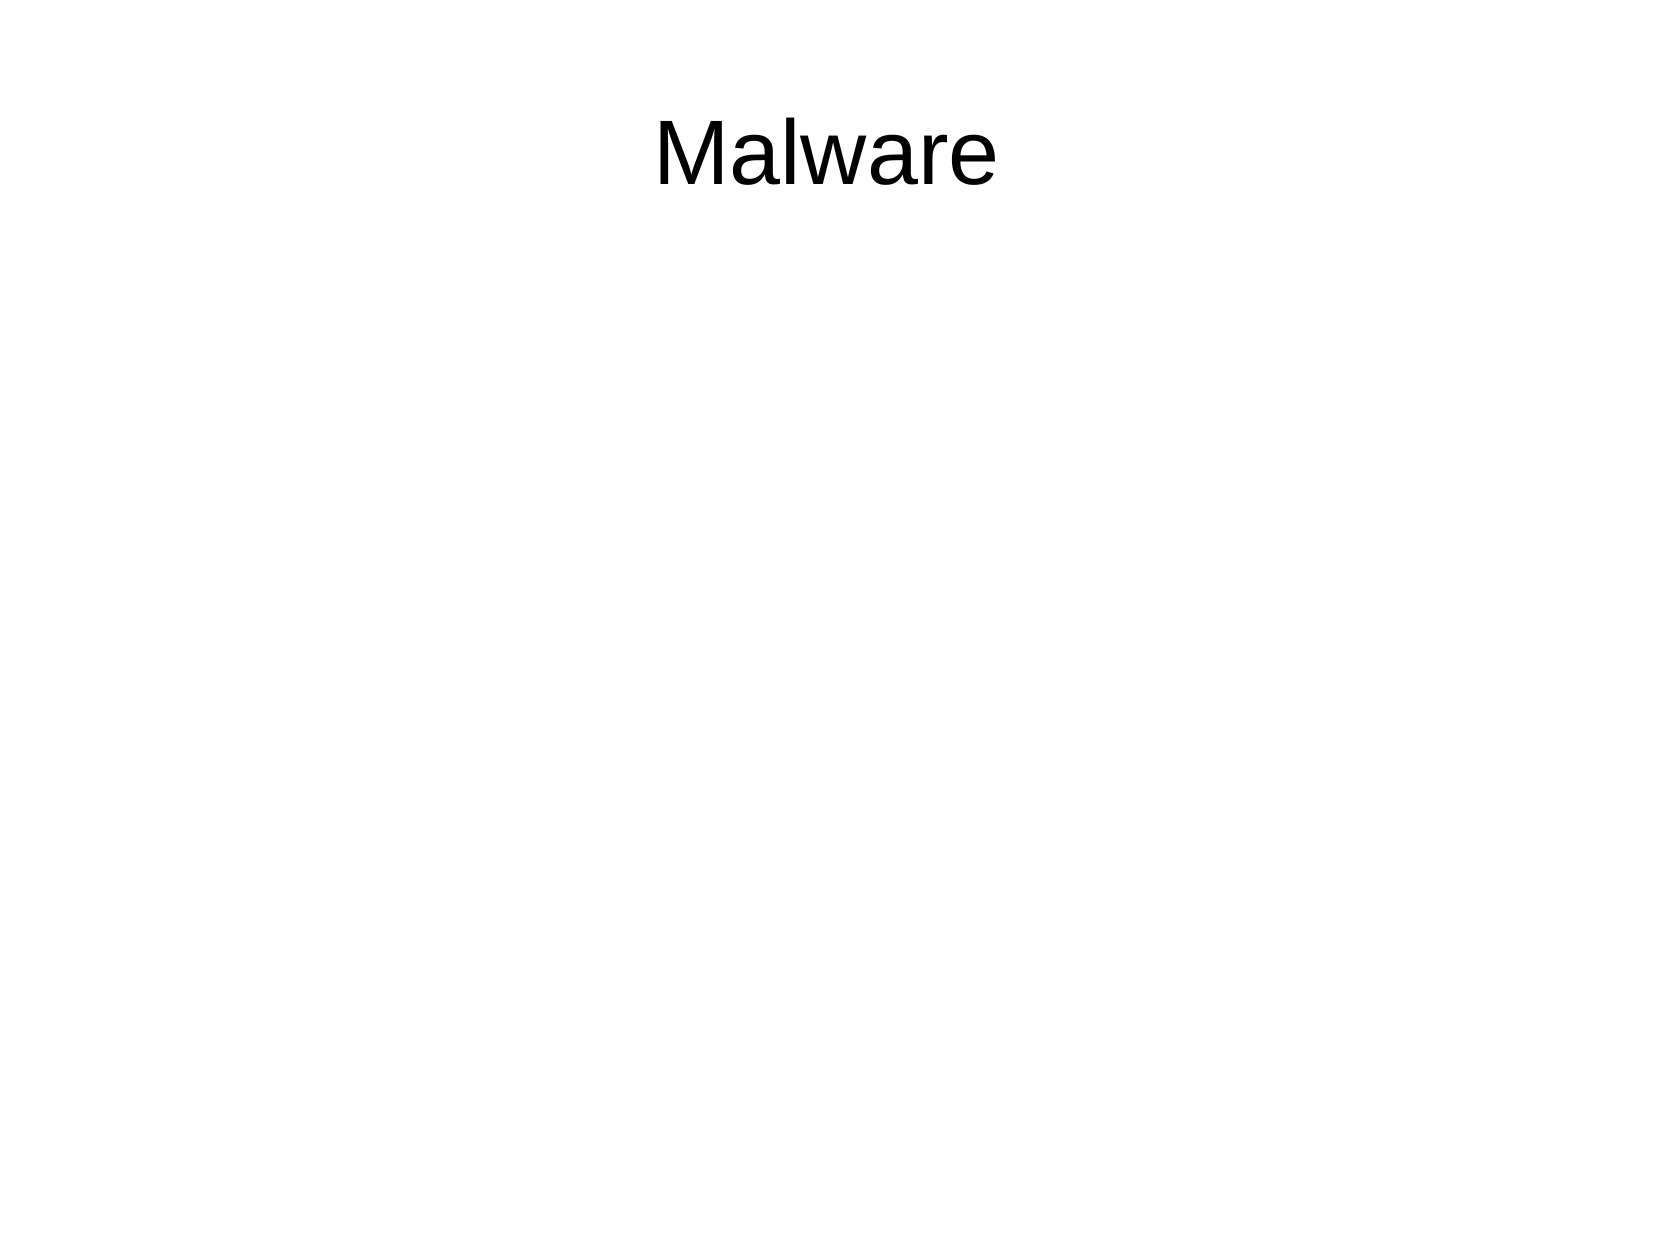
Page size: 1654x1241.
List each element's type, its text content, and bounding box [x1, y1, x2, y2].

title Malware [82, 49, 1571, 257]
